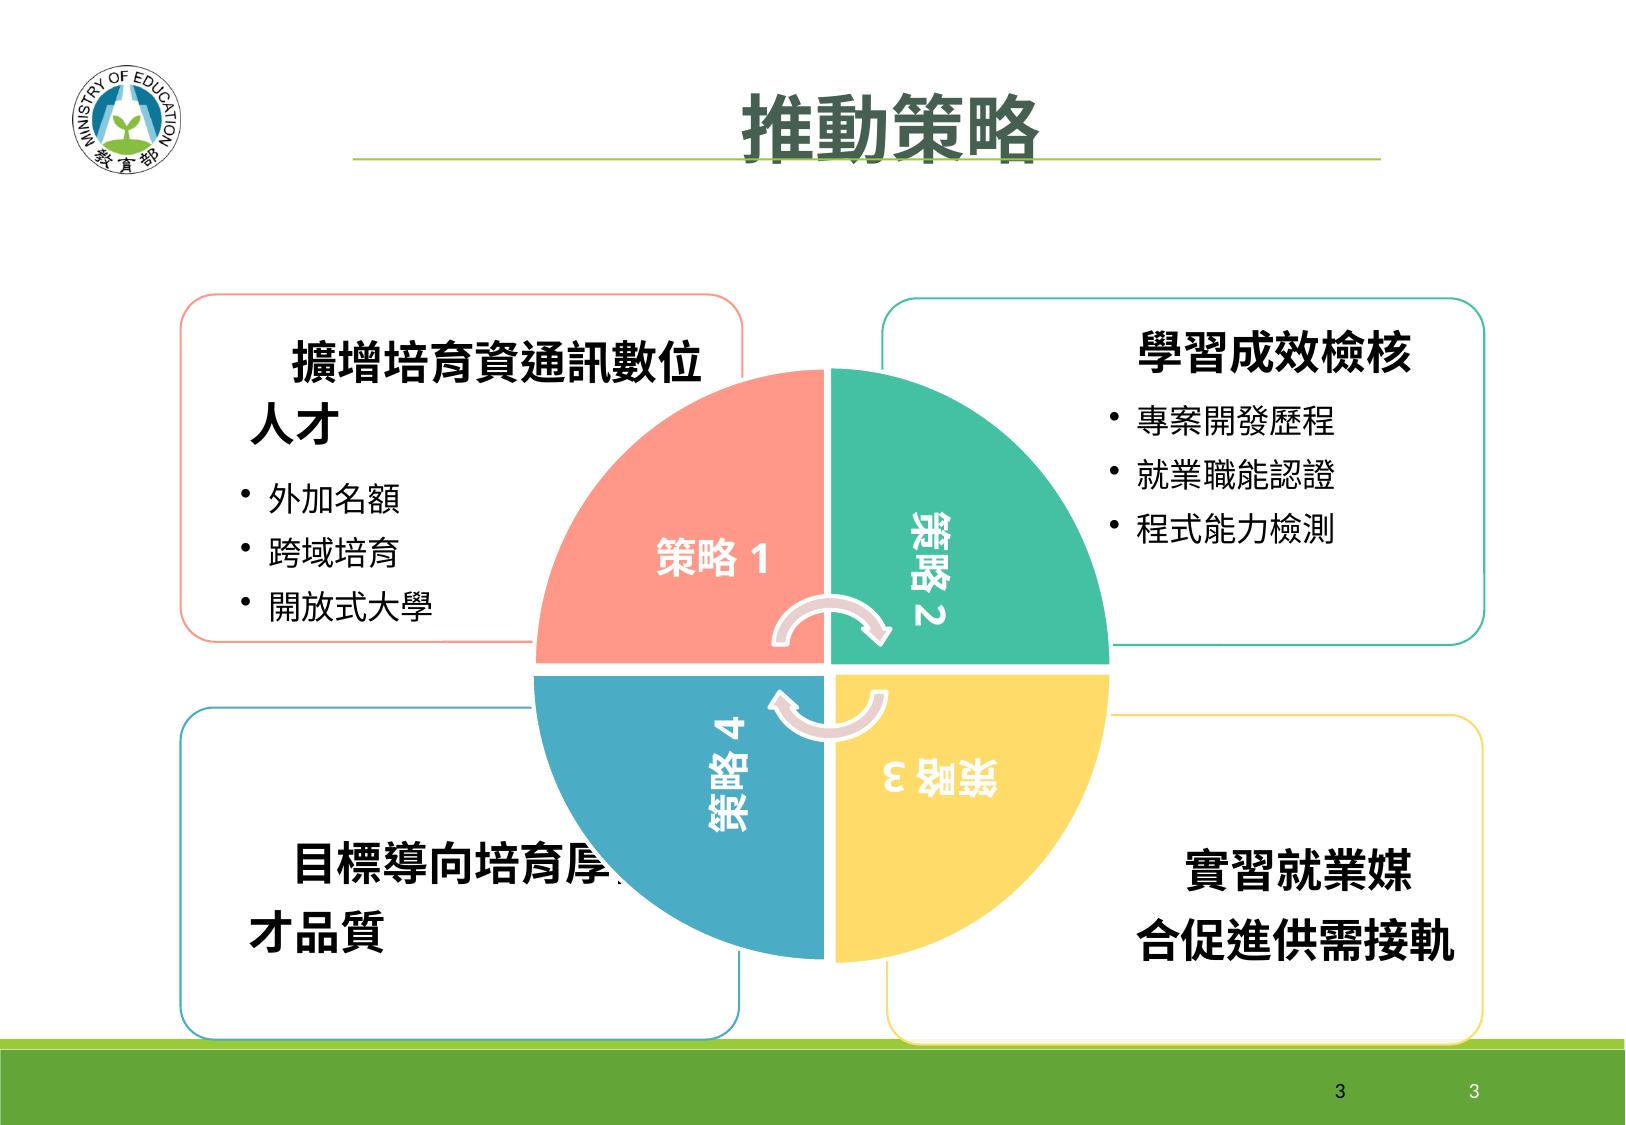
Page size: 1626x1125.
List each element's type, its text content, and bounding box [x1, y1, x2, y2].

text_box 學習成效檢核 專案開發歷程 就業職能認證 程式能力檢測 [882, 298, 1485, 645]
text_box 策略3 [833, 672, 1112, 965]
text_box 策略1 [533, 367, 827, 666]
text_box 推動策略 [236, 65, 1543, 190]
text_box [769, 691, 887, 741]
text_box [773, 595, 891, 645]
picture [72, 65, 181, 175]
text_box 擴增培育資通訊數位人才 外加名額 跨域培育 開放式大學 [180, 294, 743, 642]
text_box 策略4 [531, 673, 827, 962]
text_box 目標導向培育厚植人才品質 [180, 707, 740, 1040]
text_box <編號> [1319, 1059, 1591, 1120]
text_box 策略2 [829, 366, 1112, 667]
text_box 實習就業媒合促進供需接軌 [887, 714, 1483, 1045]
